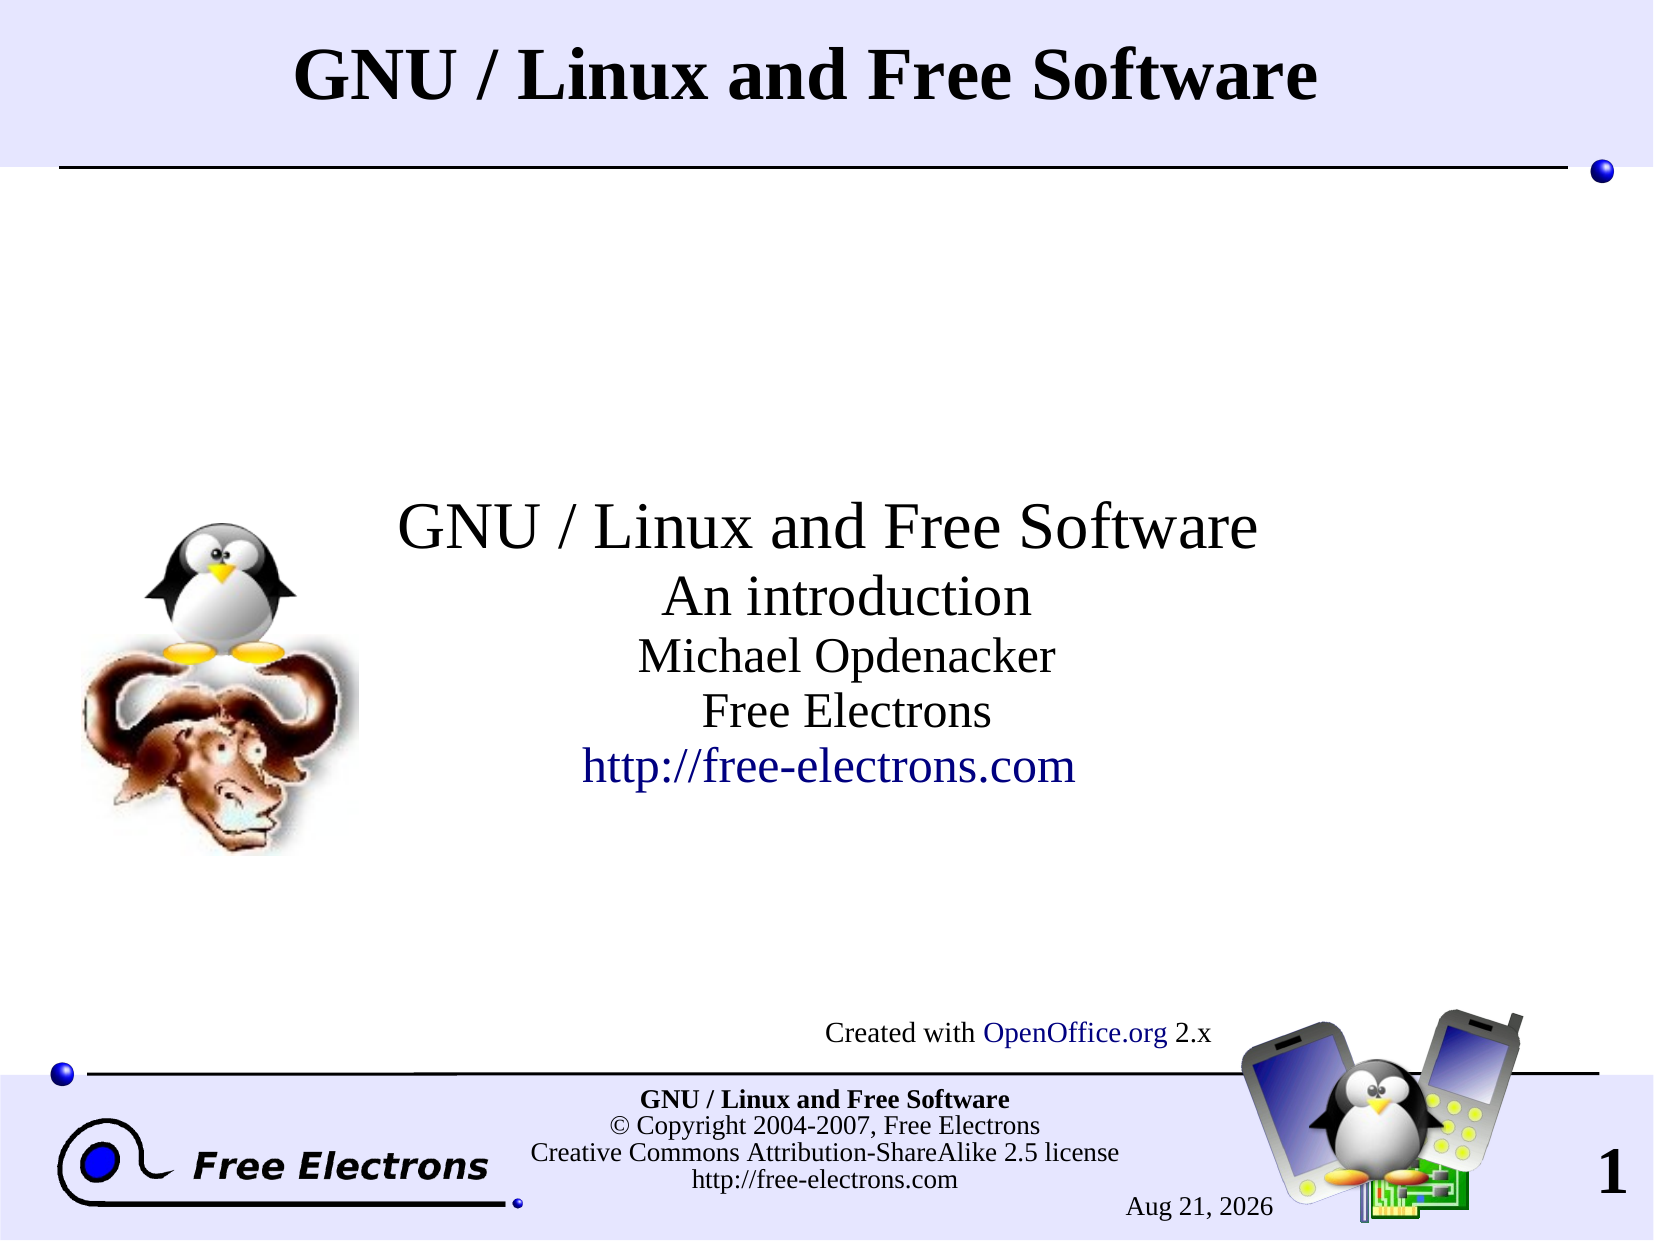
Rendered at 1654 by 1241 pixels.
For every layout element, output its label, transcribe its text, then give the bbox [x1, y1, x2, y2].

picture [50, 1107, 527, 1216]
picture [1231, 1007, 1538, 1241]
text_box Created with OpenOffice.org 2.x [825, 1016, 1217, 1052]
picture [81, 523, 359, 856]
title GNU / Linux and Free Software [60, 25, 1551, 124]
subtitle GNU / Linux and Free Software An introduction Michael Opdenacker Free Electrons http://free-electrons.com [105, 216, 1518, 1066]
